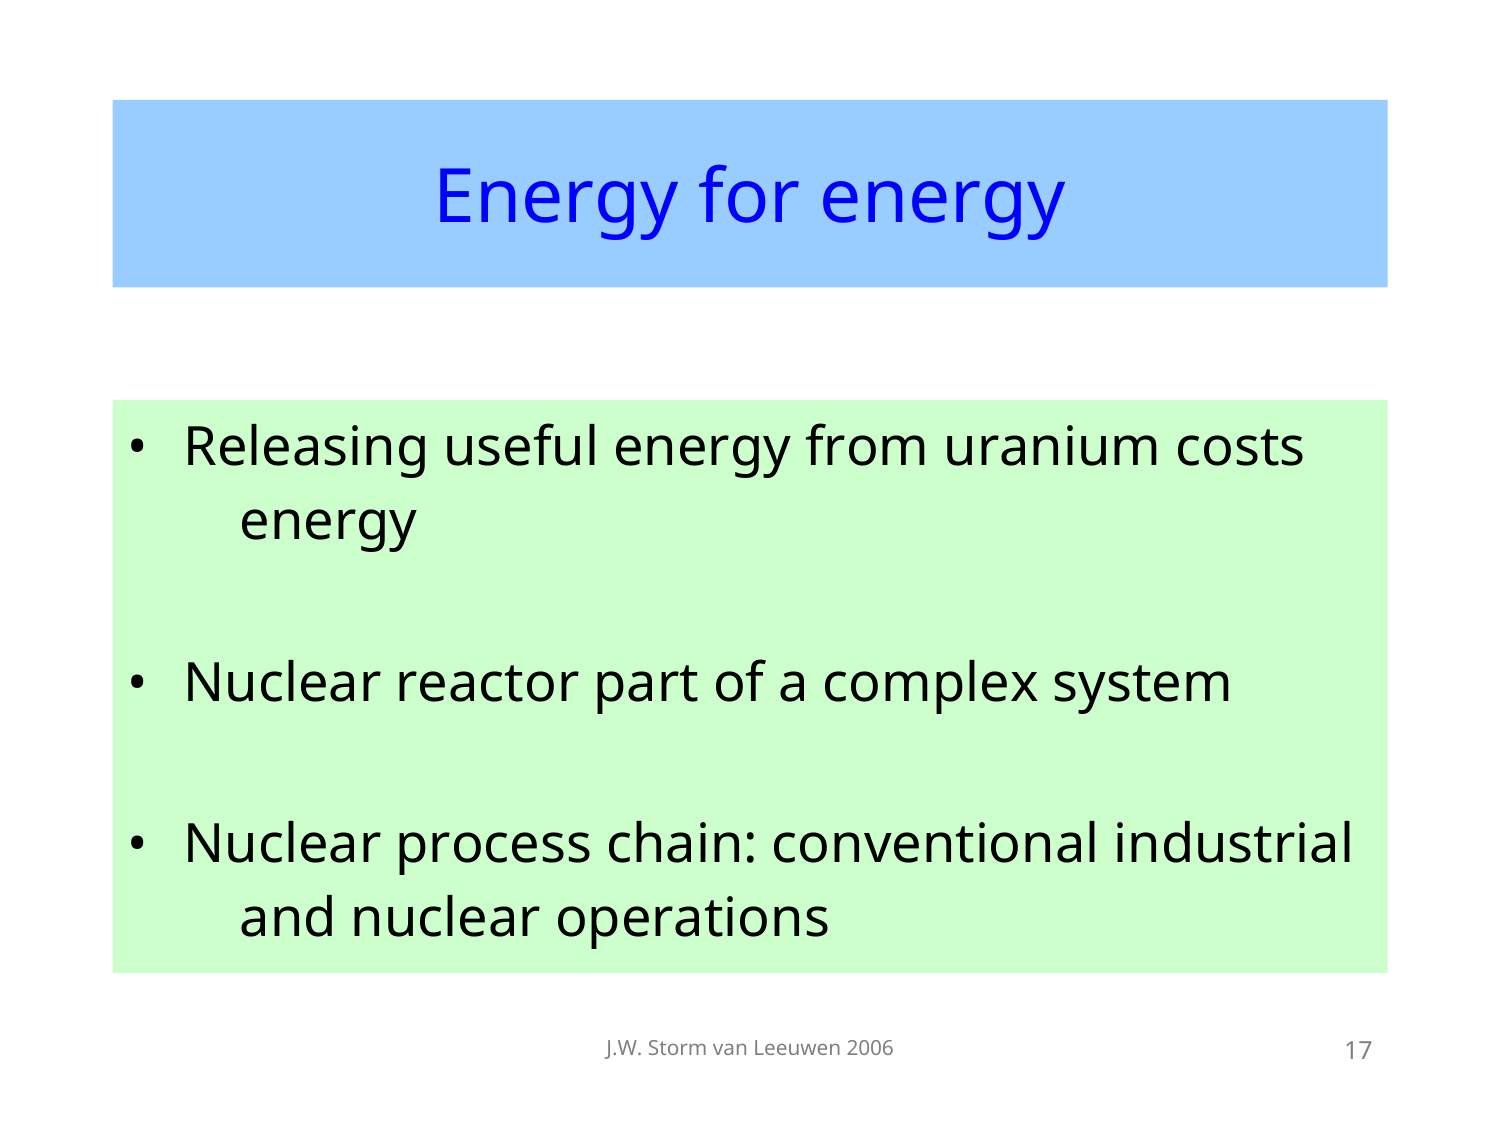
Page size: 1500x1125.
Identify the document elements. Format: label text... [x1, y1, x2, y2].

title Energy for energy [112, 99, 1388, 288]
list Releasing useful energy from uranium costs energy Nuclear reactor part of a complex system Nuclear process chain: conventional industrial and nuclear operations [112, 399, 1388, 974]
